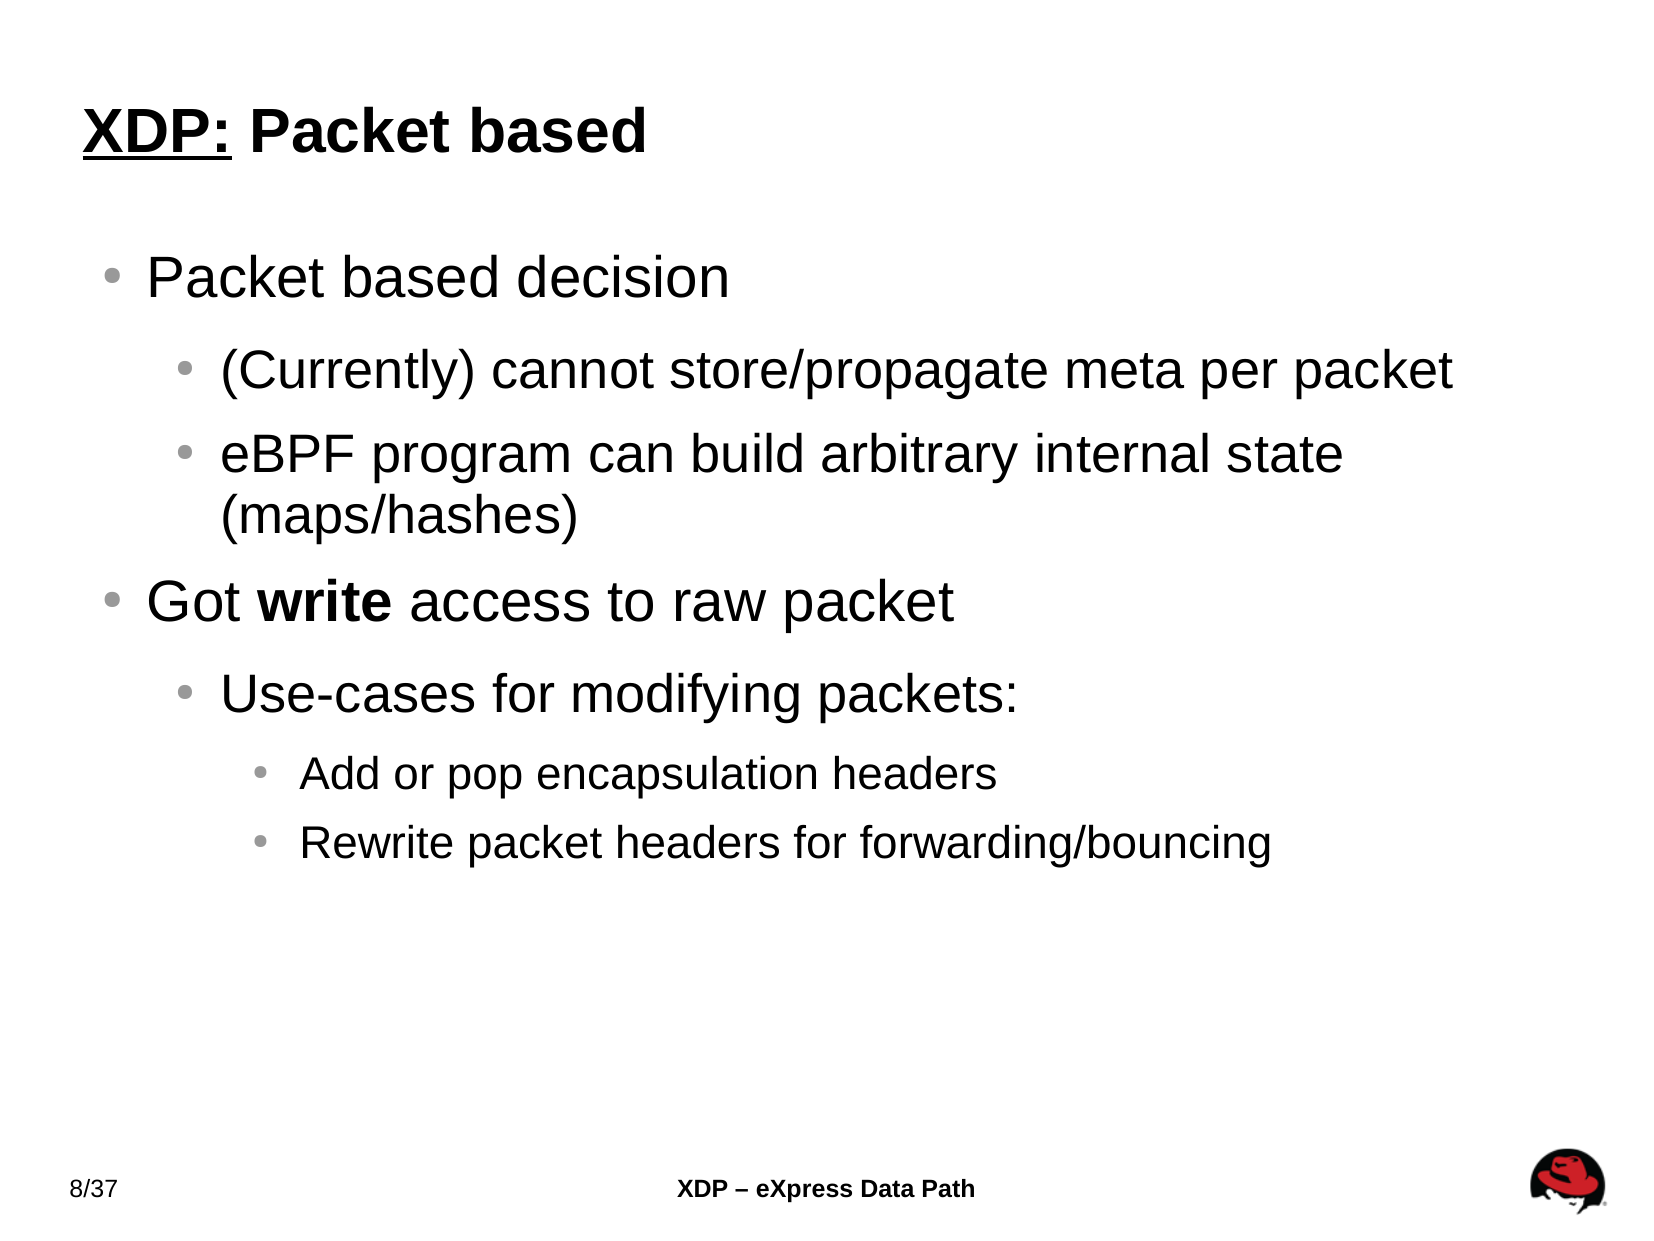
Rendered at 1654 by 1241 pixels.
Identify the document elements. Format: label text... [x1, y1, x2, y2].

title XDP: Packet based [82, 37, 1571, 226]
text_box [86, 244, 1576, 1039]
picture [1529, 1146, 1613, 1224]
